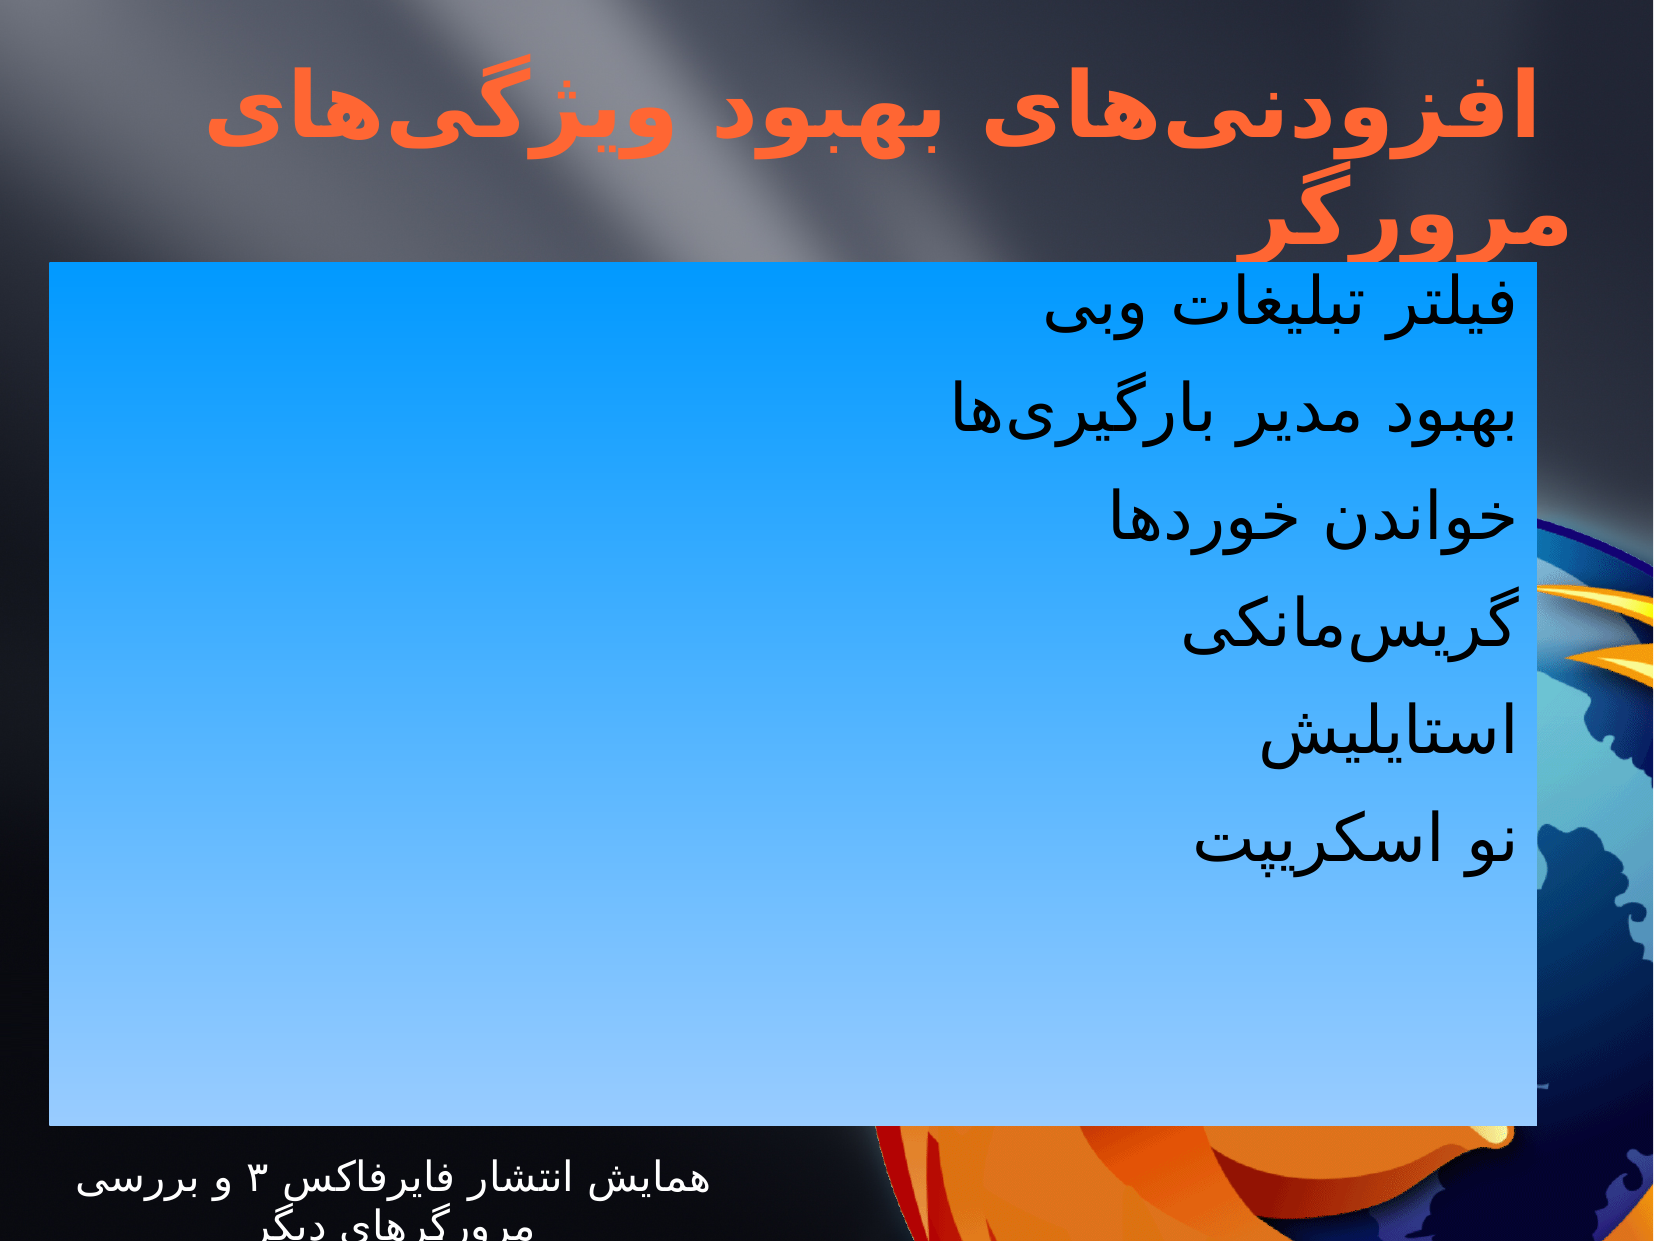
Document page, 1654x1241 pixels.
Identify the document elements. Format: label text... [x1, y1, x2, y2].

title افزودنی‌های بهبود ویژگی‌های مرورگر [149, 55, 1575, 263]
picture [0, 0, 1654, 1241]
picture [521, 1231, 528, 1237]
list فیلتر تبلیغات وبی بهبود مدیر بارگیری‌ها خواندن خوردها گریس‌مانکی استایلیش نو اسکریپت [49, 262, 1537, 1126]
